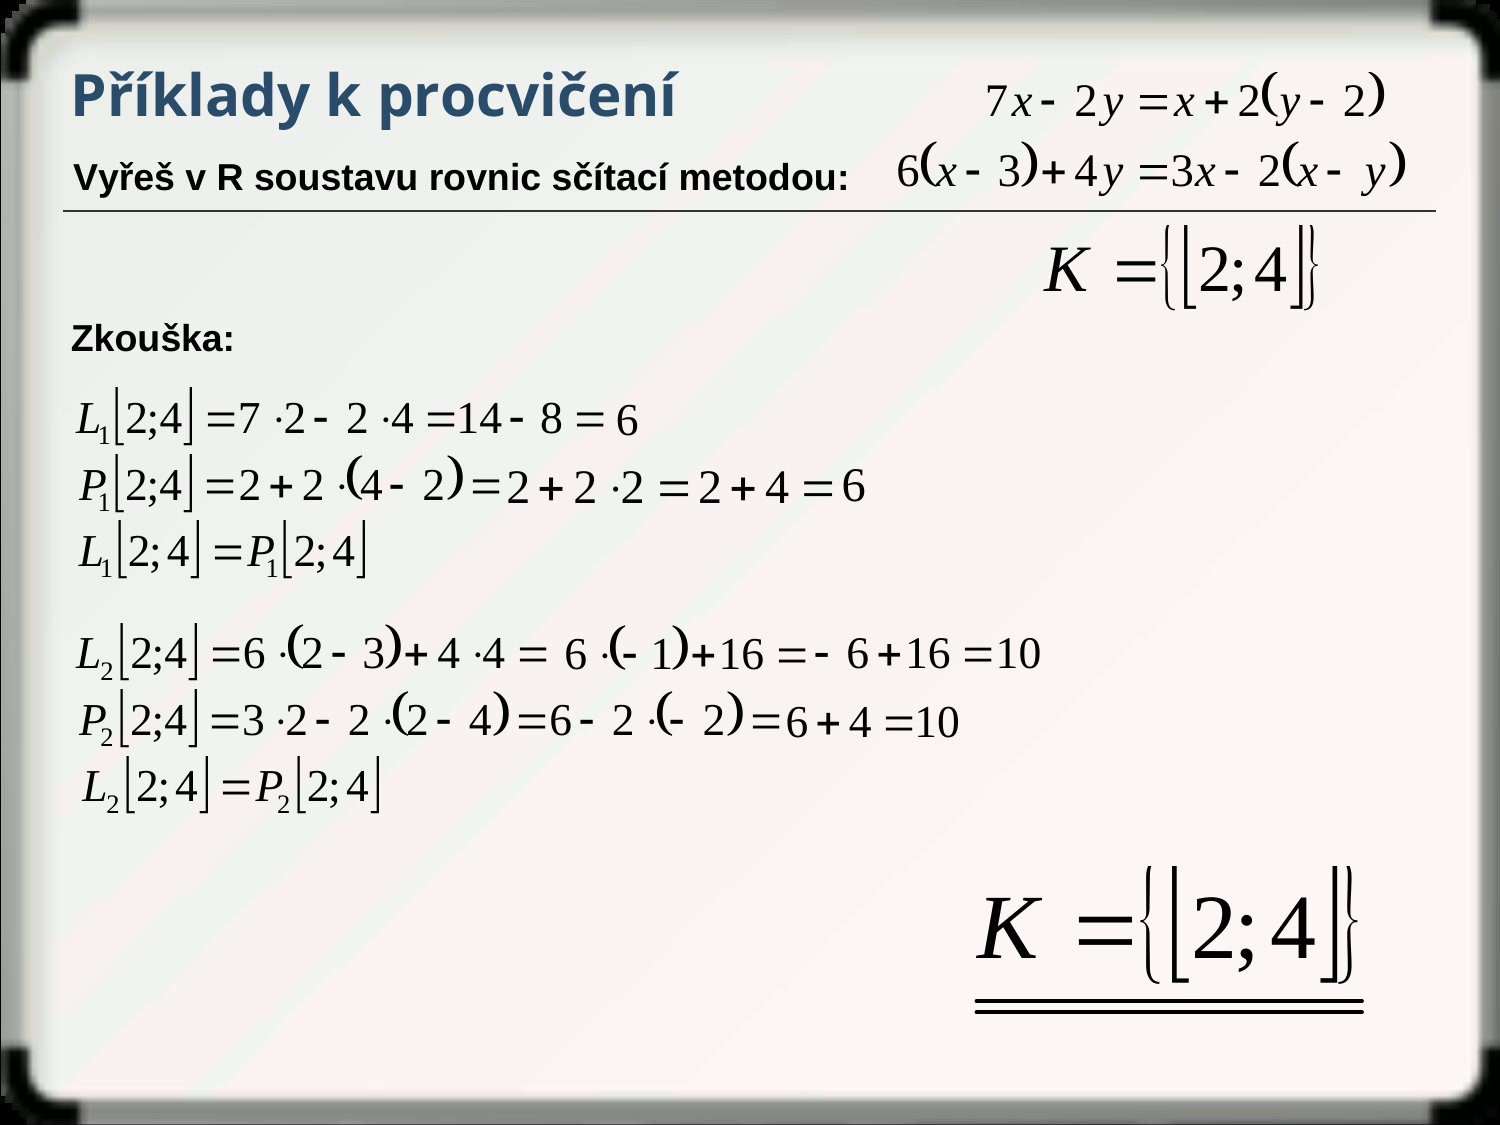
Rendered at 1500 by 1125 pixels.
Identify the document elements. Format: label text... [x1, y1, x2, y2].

text_box Vyřeš v R soustavu rovnic sčítací metodou: [58, 128, 1410, 223]
chart [70, 624, 1048, 755]
chart [1032, 225, 1336, 289]
chart [70, 454, 876, 586]
chart [609, 393, 648, 447]
text_box Příklady k procvičení [55, 54, 1391, 149]
chart [961, 866, 1383, 1035]
chart [67, 387, 608, 453]
chart [67, 623, 550, 688]
chart [890, 72, 1407, 205]
picture [0, 0, 1500, 1125]
text_box Zkouška: [55, 289, 1408, 384]
chart [73, 756, 389, 821]
